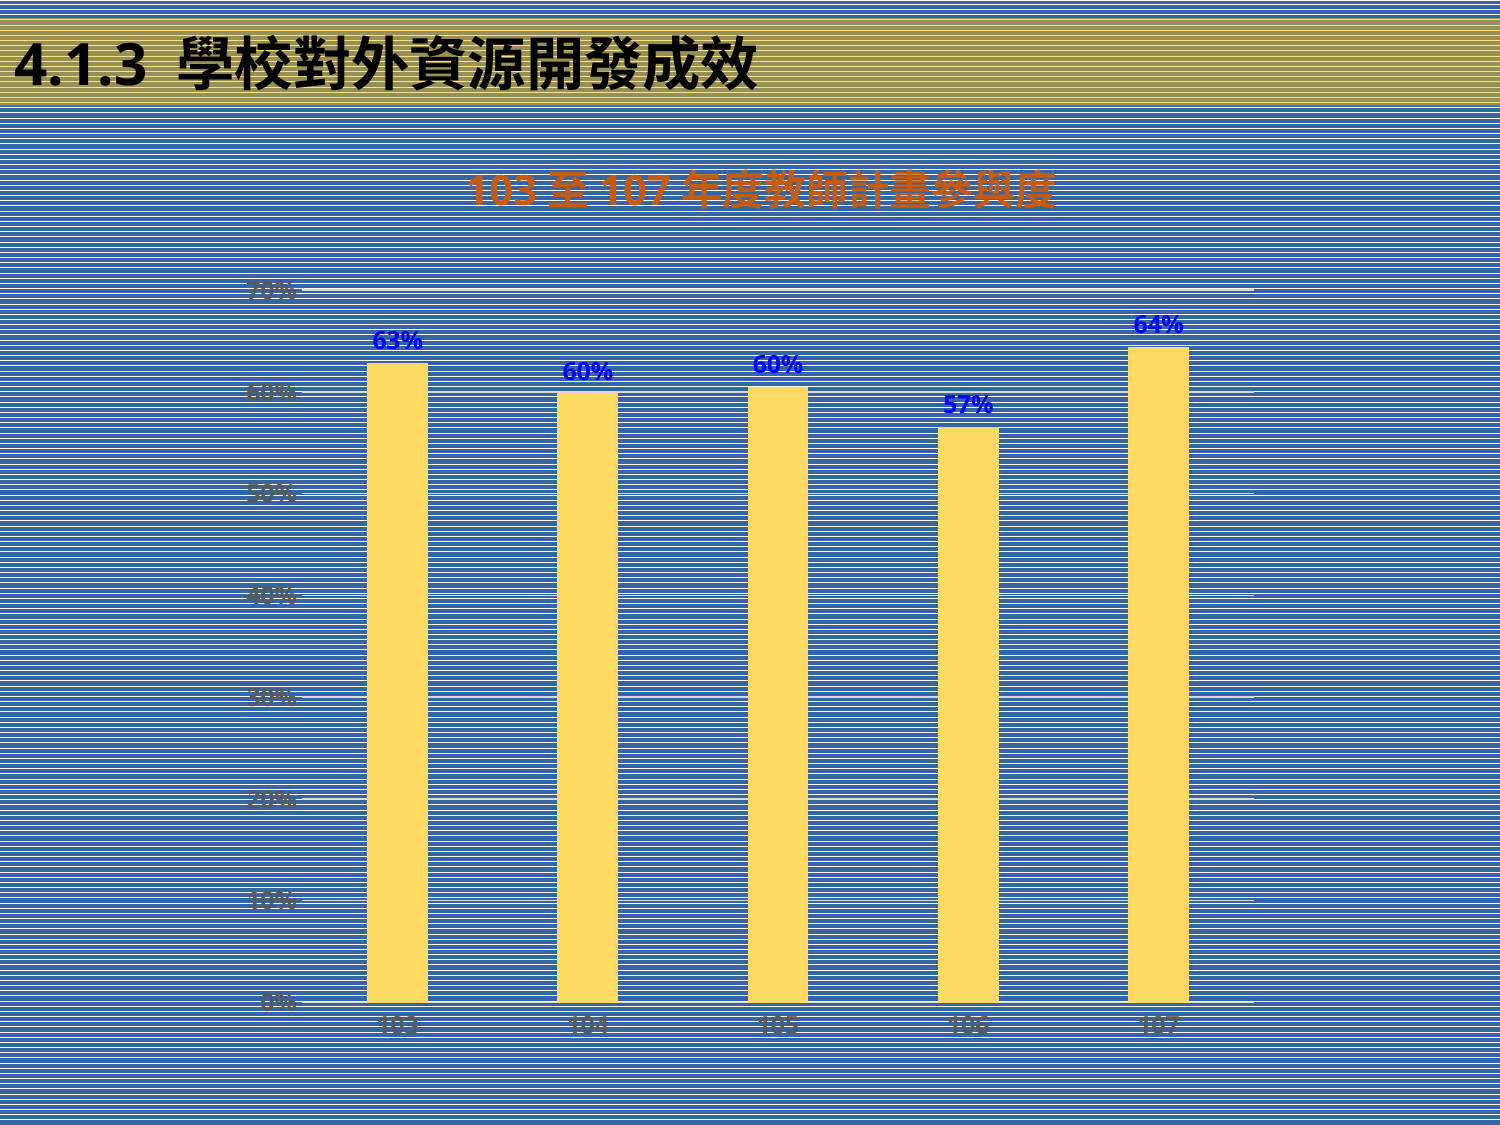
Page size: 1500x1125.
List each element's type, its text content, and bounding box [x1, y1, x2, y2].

text_box 4.1.3 學校對外資源開發成效 [0, 19, 1500, 105]
text_box 103至107年度教師計畫參與度 [423, 156, 1099, 222]
chart [225, 256, 1275, 1059]
